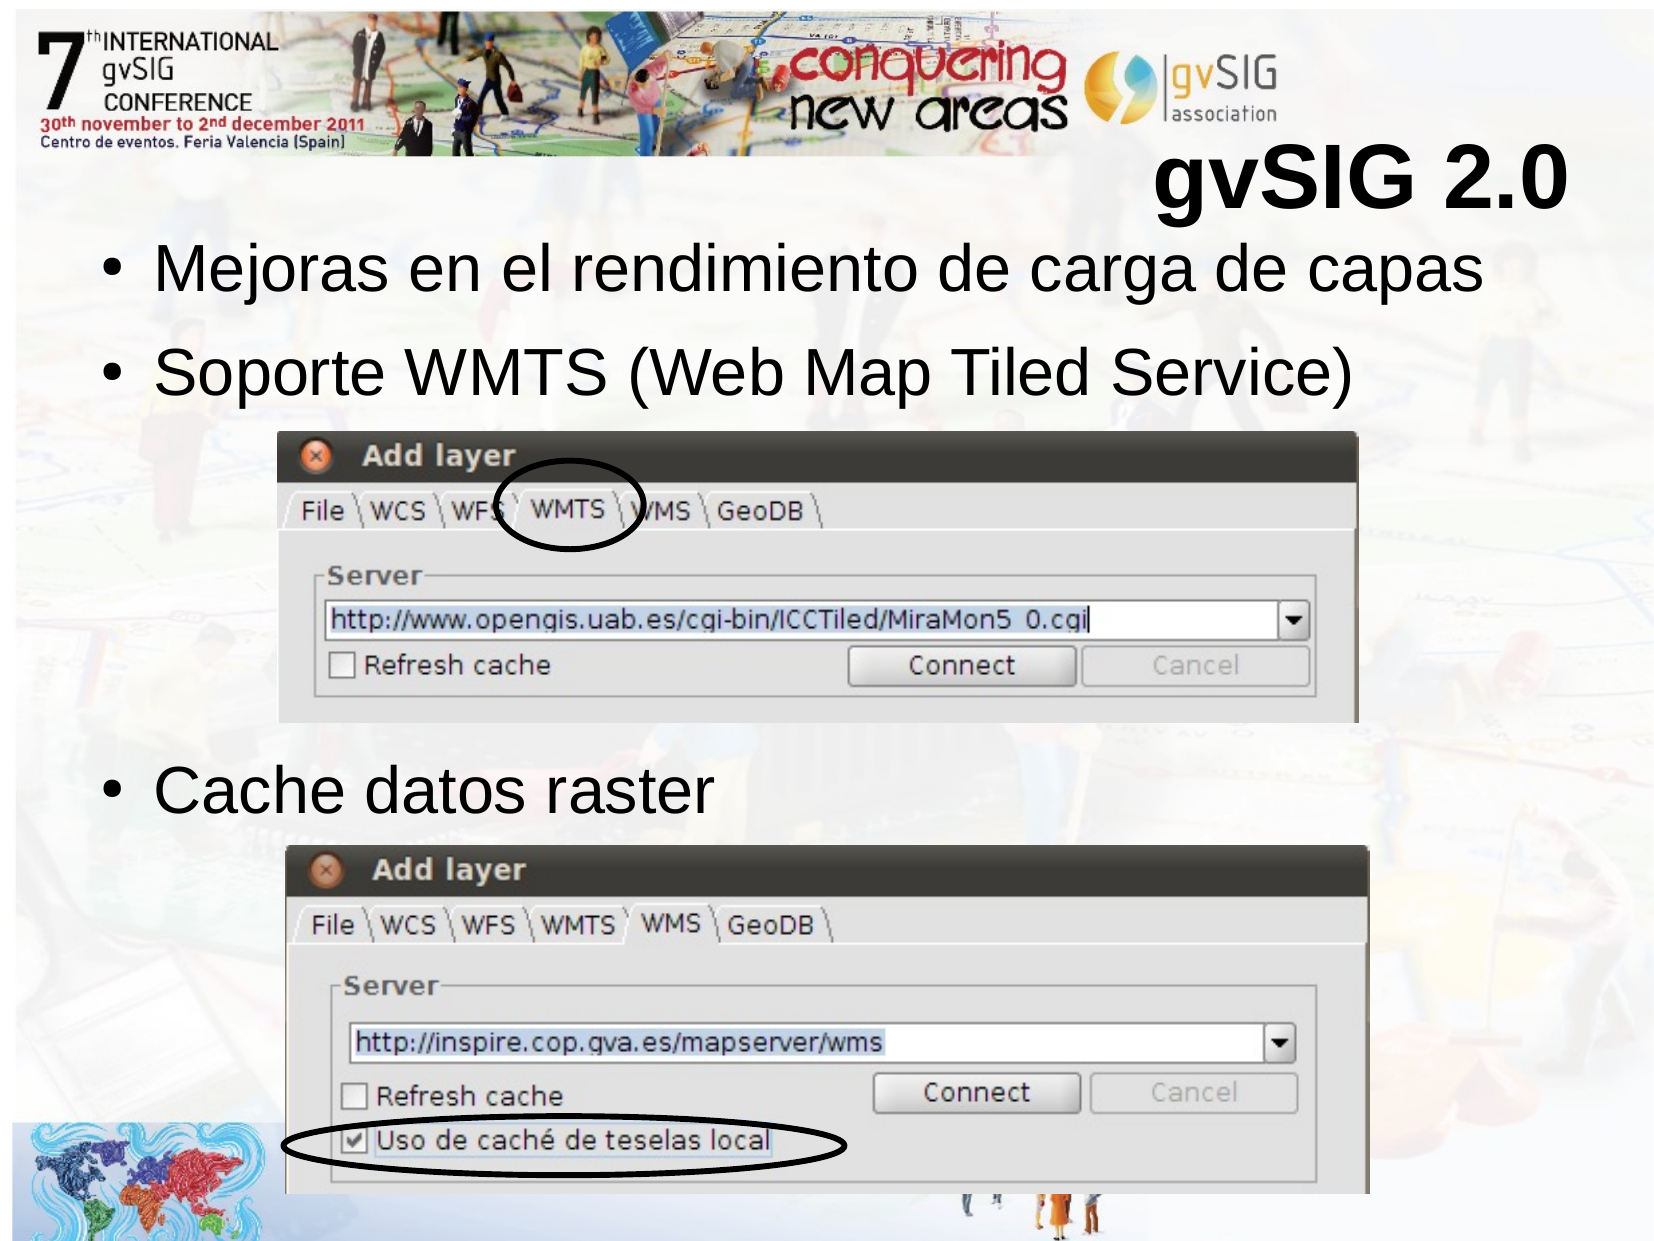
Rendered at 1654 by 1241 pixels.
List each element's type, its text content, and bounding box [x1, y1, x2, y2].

picture [12, 9, 1654, 1241]
title gvSIG 2.0 [82, 73, 1571, 231]
list Mejoras en el rendimiento de carga de capas Soporte WMTS (Web Map Tiled Service) Cache datos raster [82, 231, 1571, 1050]
